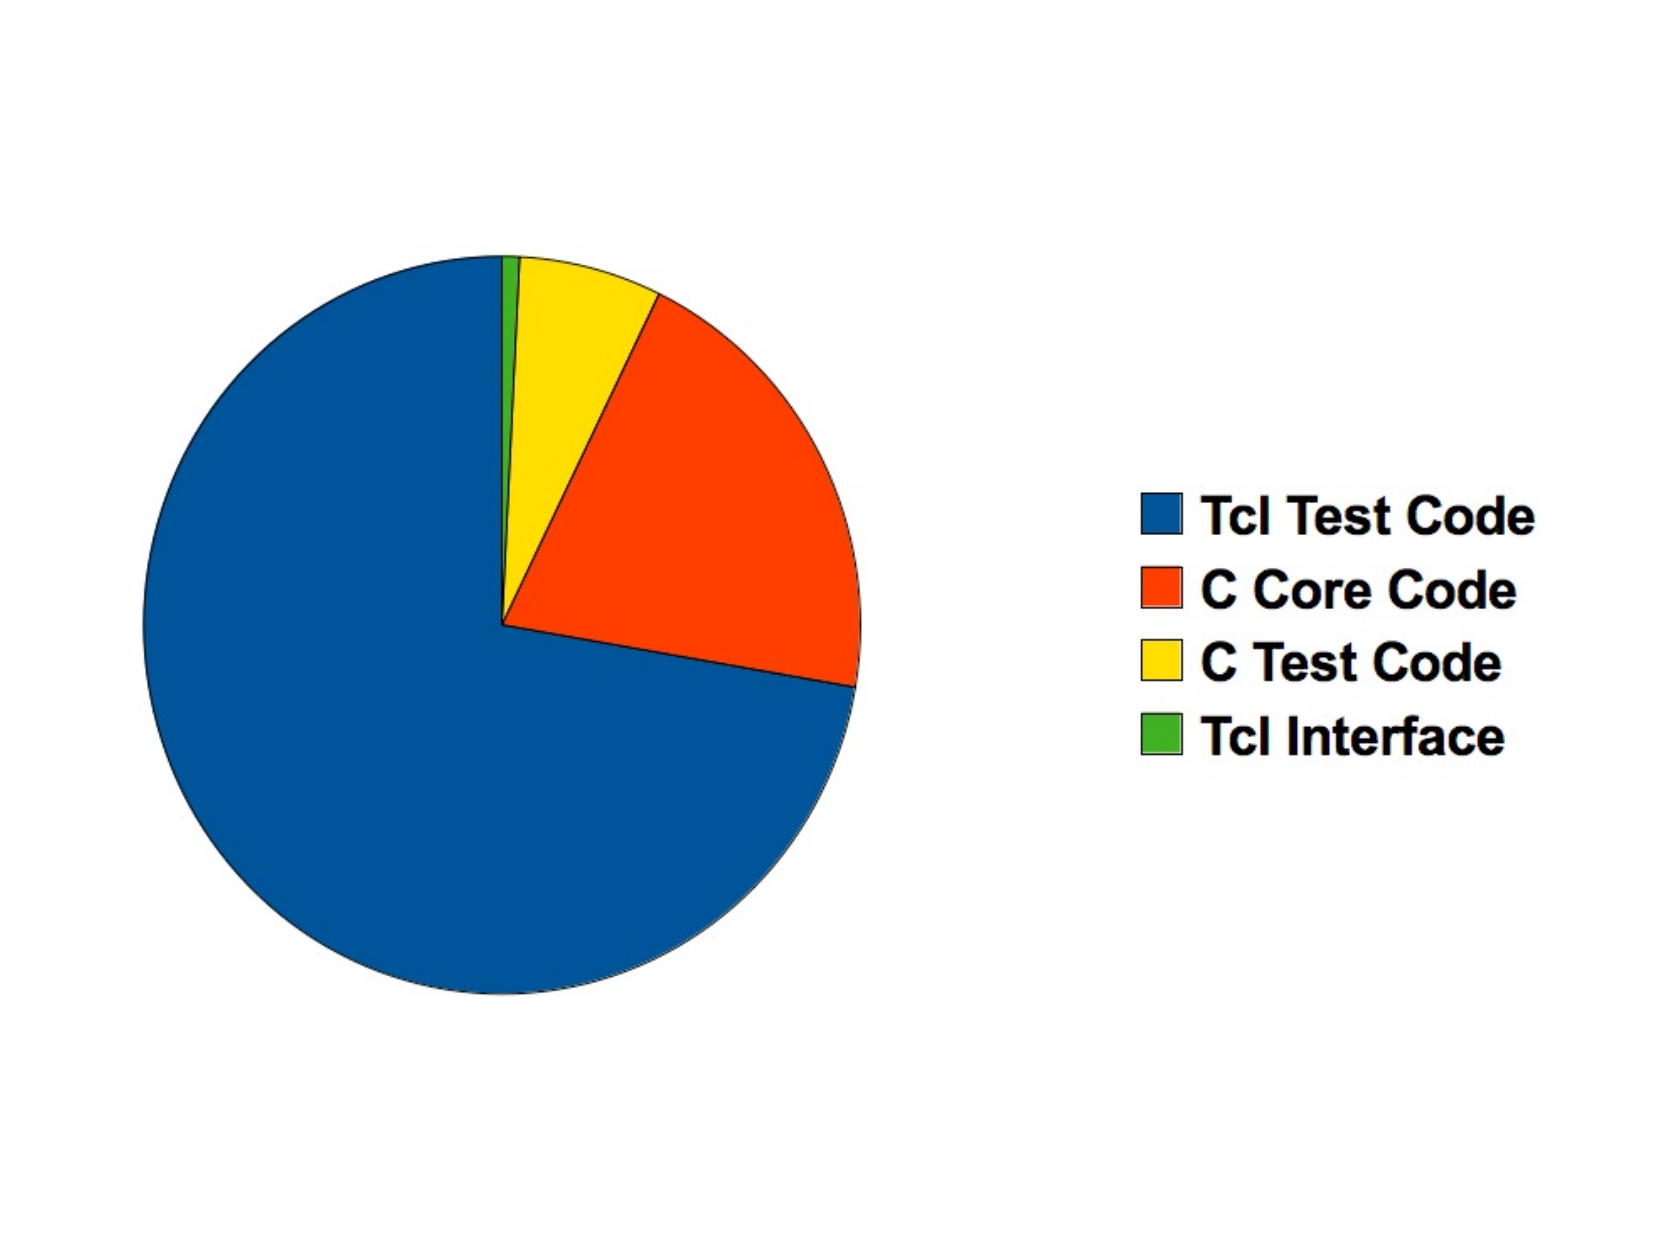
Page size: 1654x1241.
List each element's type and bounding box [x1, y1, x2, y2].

picture [0, 242, 1552, 1003]
